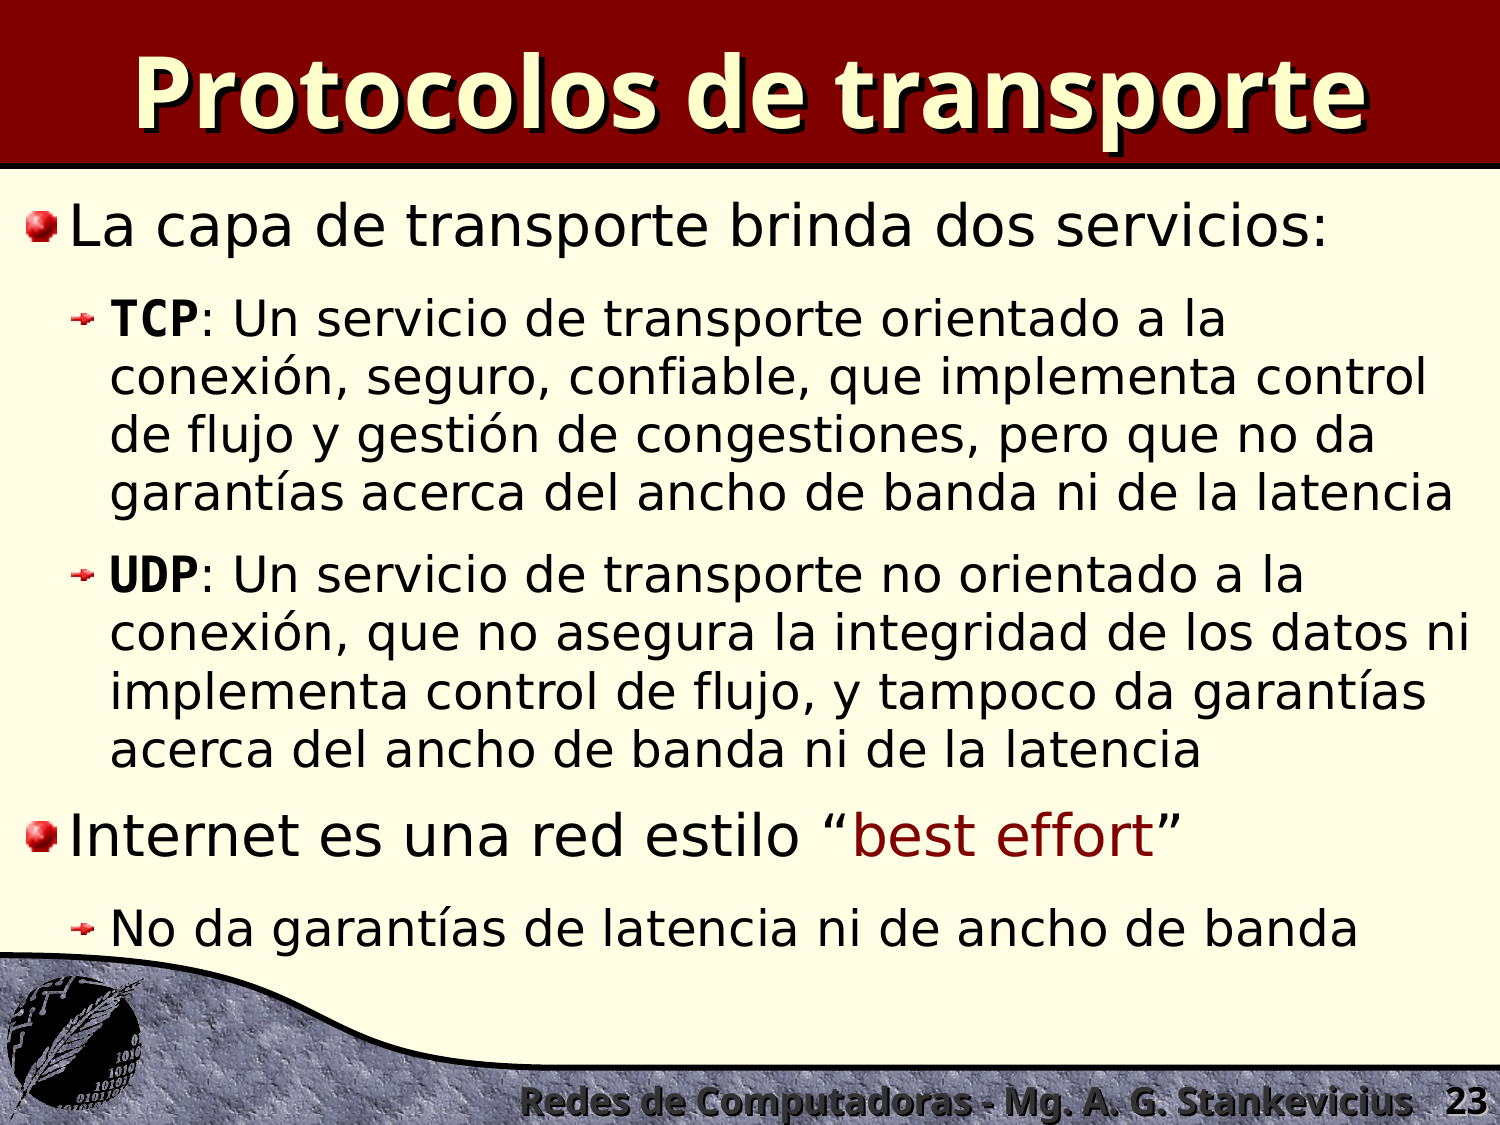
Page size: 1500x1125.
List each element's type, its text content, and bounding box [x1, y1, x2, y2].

picture [1047, 1100, 1054, 1110]
picture [790, 1100, 795, 1110]
title Protocolos de transporte [15, 5, 1485, 160]
picture [0, 959, 1500, 1125]
list La capa de transporte brinda dos servicios: TCP: Un servicio de transporte orientado a la conexión, seguro, confiable, que implementa control de flujo y gestión de congestiones, pero que no da garantías acerca del ancho de banda ni de la latencia UDP: Un servicio de transporte no orientado a la conexión, que no asegura la integridad de los datos ni implementa control de flujo, y tampoco da garantías acerca del ancho de banda ni de la latencia Internet es una red estilo “best effort” No da garantías de latencia ni de ancho de banda [11, 192, 1486, 959]
